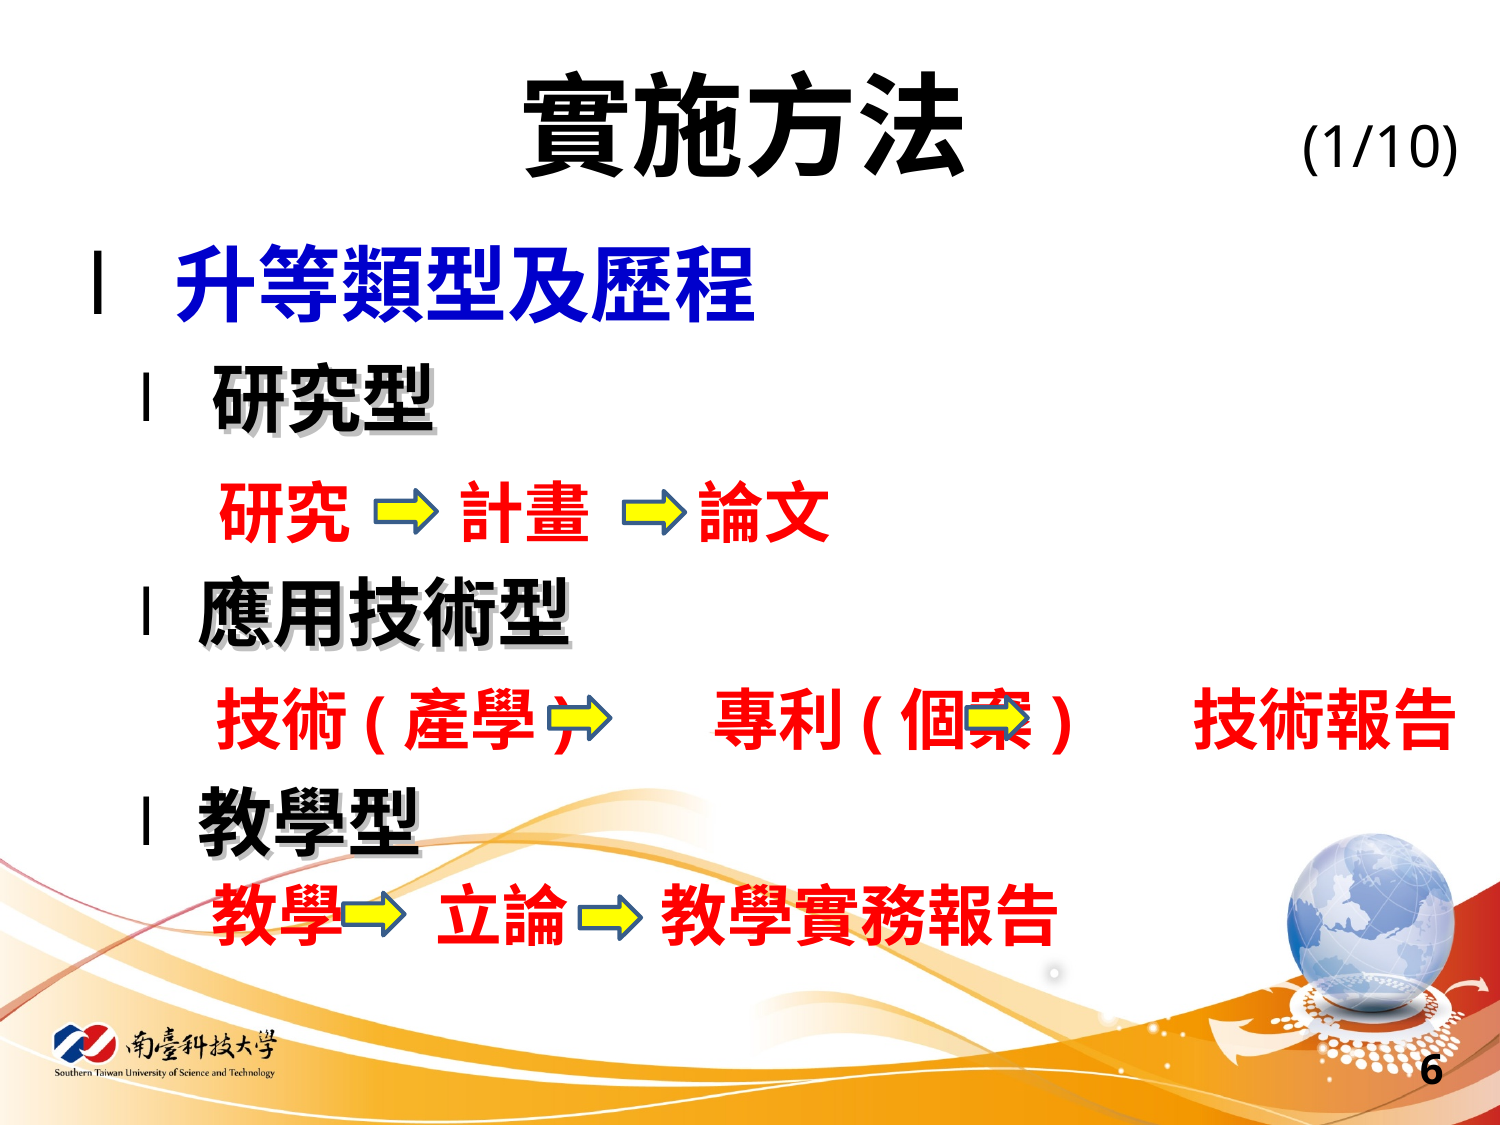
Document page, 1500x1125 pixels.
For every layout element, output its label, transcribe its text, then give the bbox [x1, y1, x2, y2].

text_box 升等類型及歷程 [72, 224, 1405, 342]
text_box [966, 696, 1028, 740]
text_box [375, 489, 437, 533]
text_box [579, 896, 641, 939]
text_box 教學 立論 教學實務報告 [165, 866, 1279, 963]
text_box [549, 696, 611, 740]
text_box 教學型 [123, 767, 585, 874]
title 實施方法 (1/10) [17, 1, 1500, 243]
text_box 6 [1404, 1035, 1464, 1101]
text_box 應用技術型 [123, 558, 686, 665]
text_box 研究 計畫 論文 [126, 463, 1060, 560]
text_box [343, 892, 405, 936]
text_box 技術(產學) 專利(個案) 技術報告 [123, 670, 1500, 766]
text_box [623, 490, 686, 534]
text_box 研究型 [123, 344, 550, 451]
